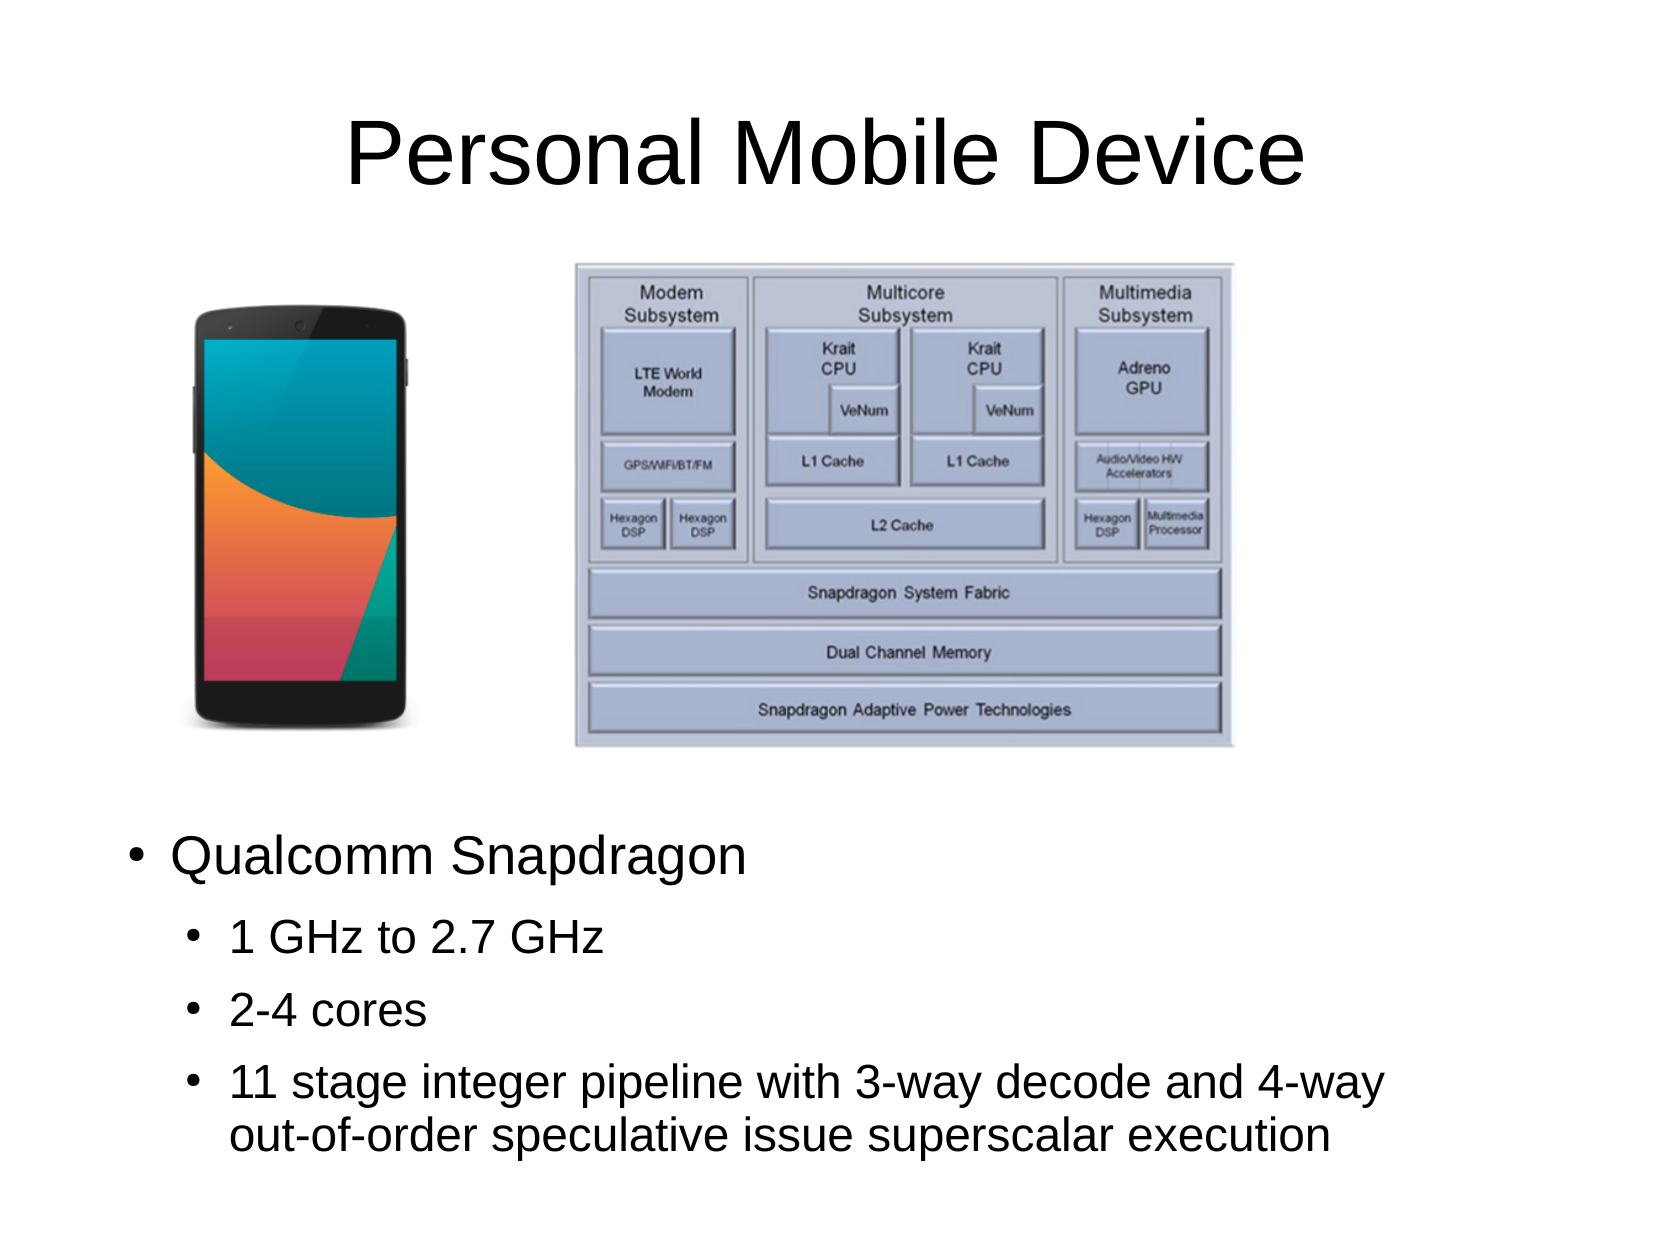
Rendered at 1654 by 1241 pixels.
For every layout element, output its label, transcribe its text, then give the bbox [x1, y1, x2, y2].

picture [562, 262, 1238, 754]
picture [150, 262, 451, 770]
list Qualcomm Snapdragon 1 GHz to 2.7 GHz 2-4 cores 11 stage integer pipeline with 3-way decode and 4-way out-of-order speculative issue superscalar execution [112, 825, 1463, 1163]
title Personal Mobile Device [82, 49, 1571, 257]
